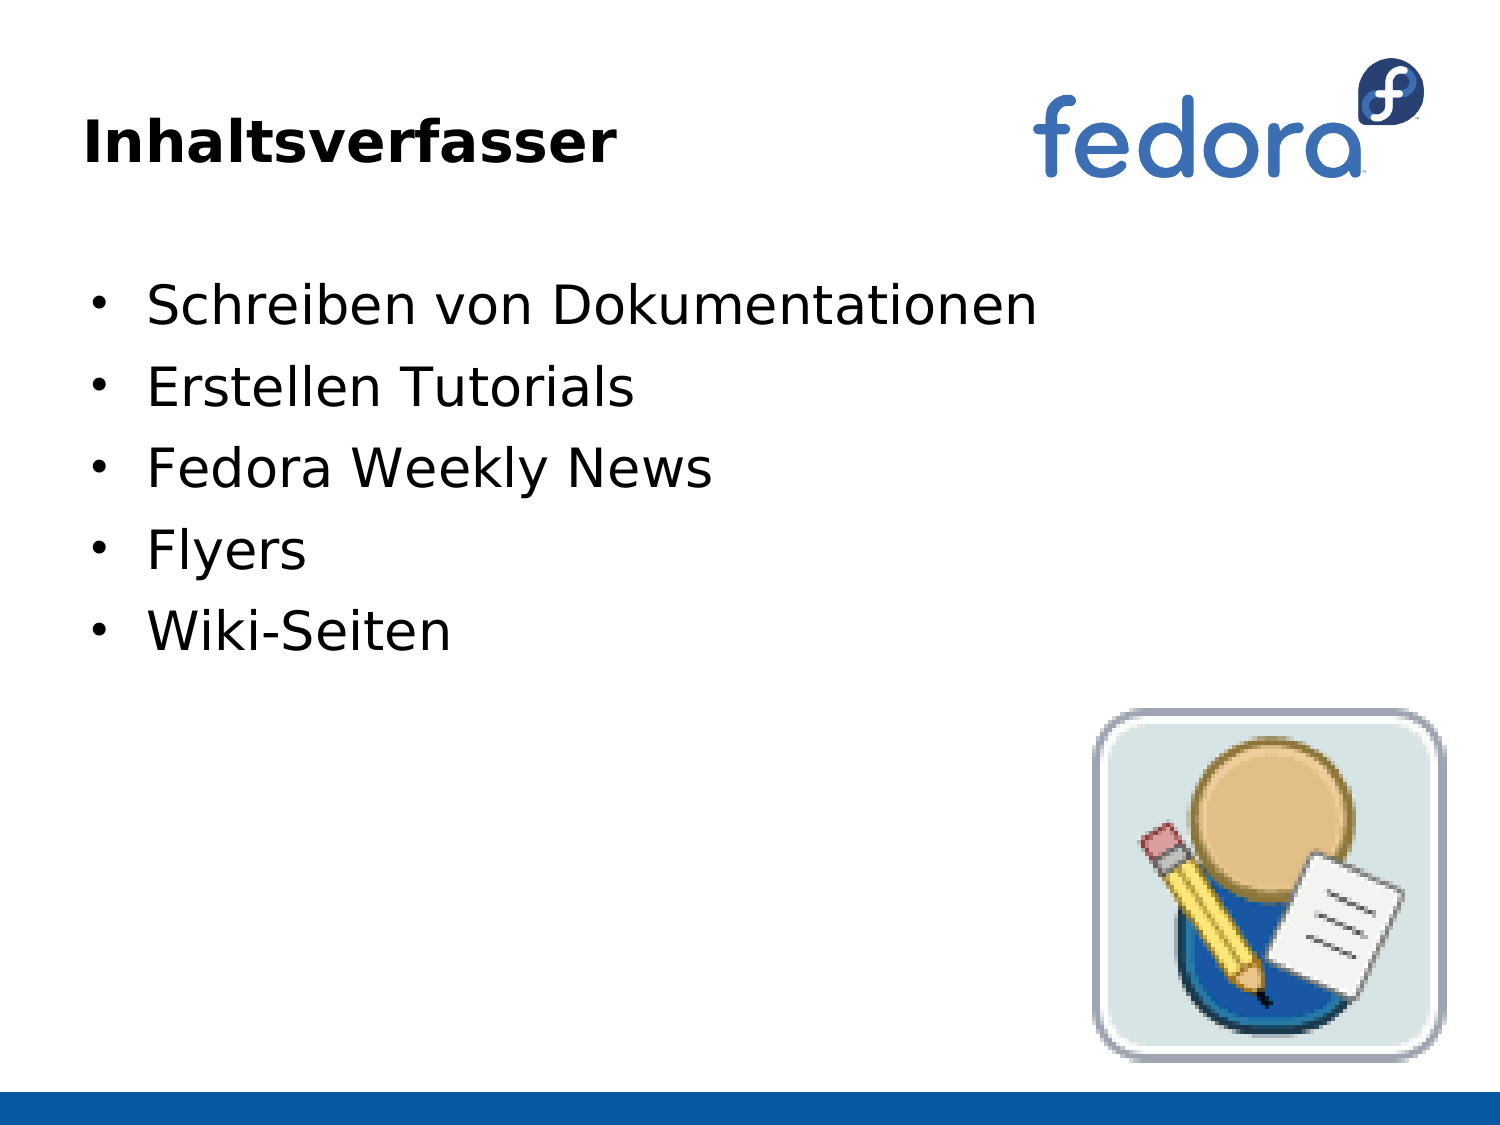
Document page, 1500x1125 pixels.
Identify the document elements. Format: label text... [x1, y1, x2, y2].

list Schreiben von Dokumentationen Erstellen Tutorials Fedora Weekly News Flyers Wiki-Seiten [75, 262, 1425, 1006]
picture [1034, 58, 1424, 178]
title Inhaltsverfasser [67, 35, 1034, 244]
picture [1092, 708, 1447, 1063]
picture [0, 1092, 1500, 1125]
